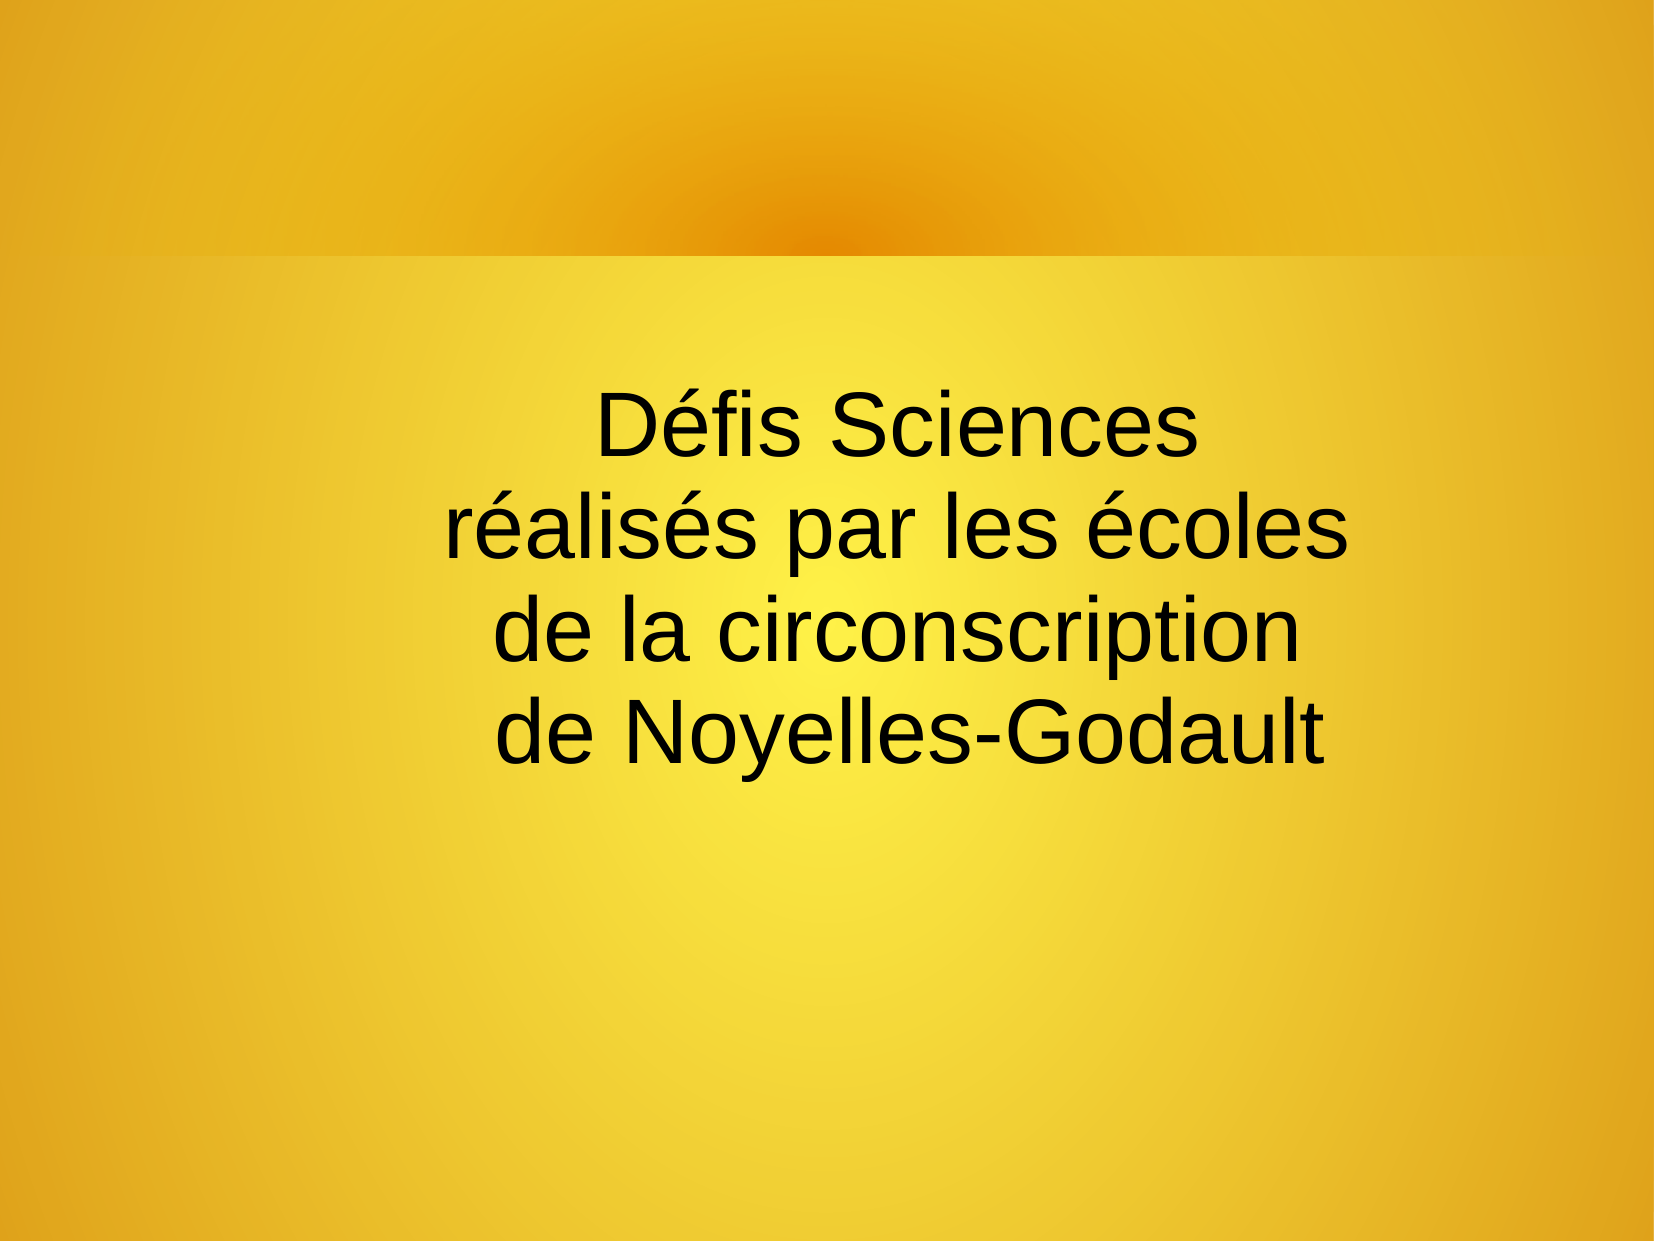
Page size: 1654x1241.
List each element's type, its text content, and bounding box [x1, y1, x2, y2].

text_box Défis Sciences réalisés par les écoles de la circonscription de Noyelles-Godault [248, 366, 1574, 807]
